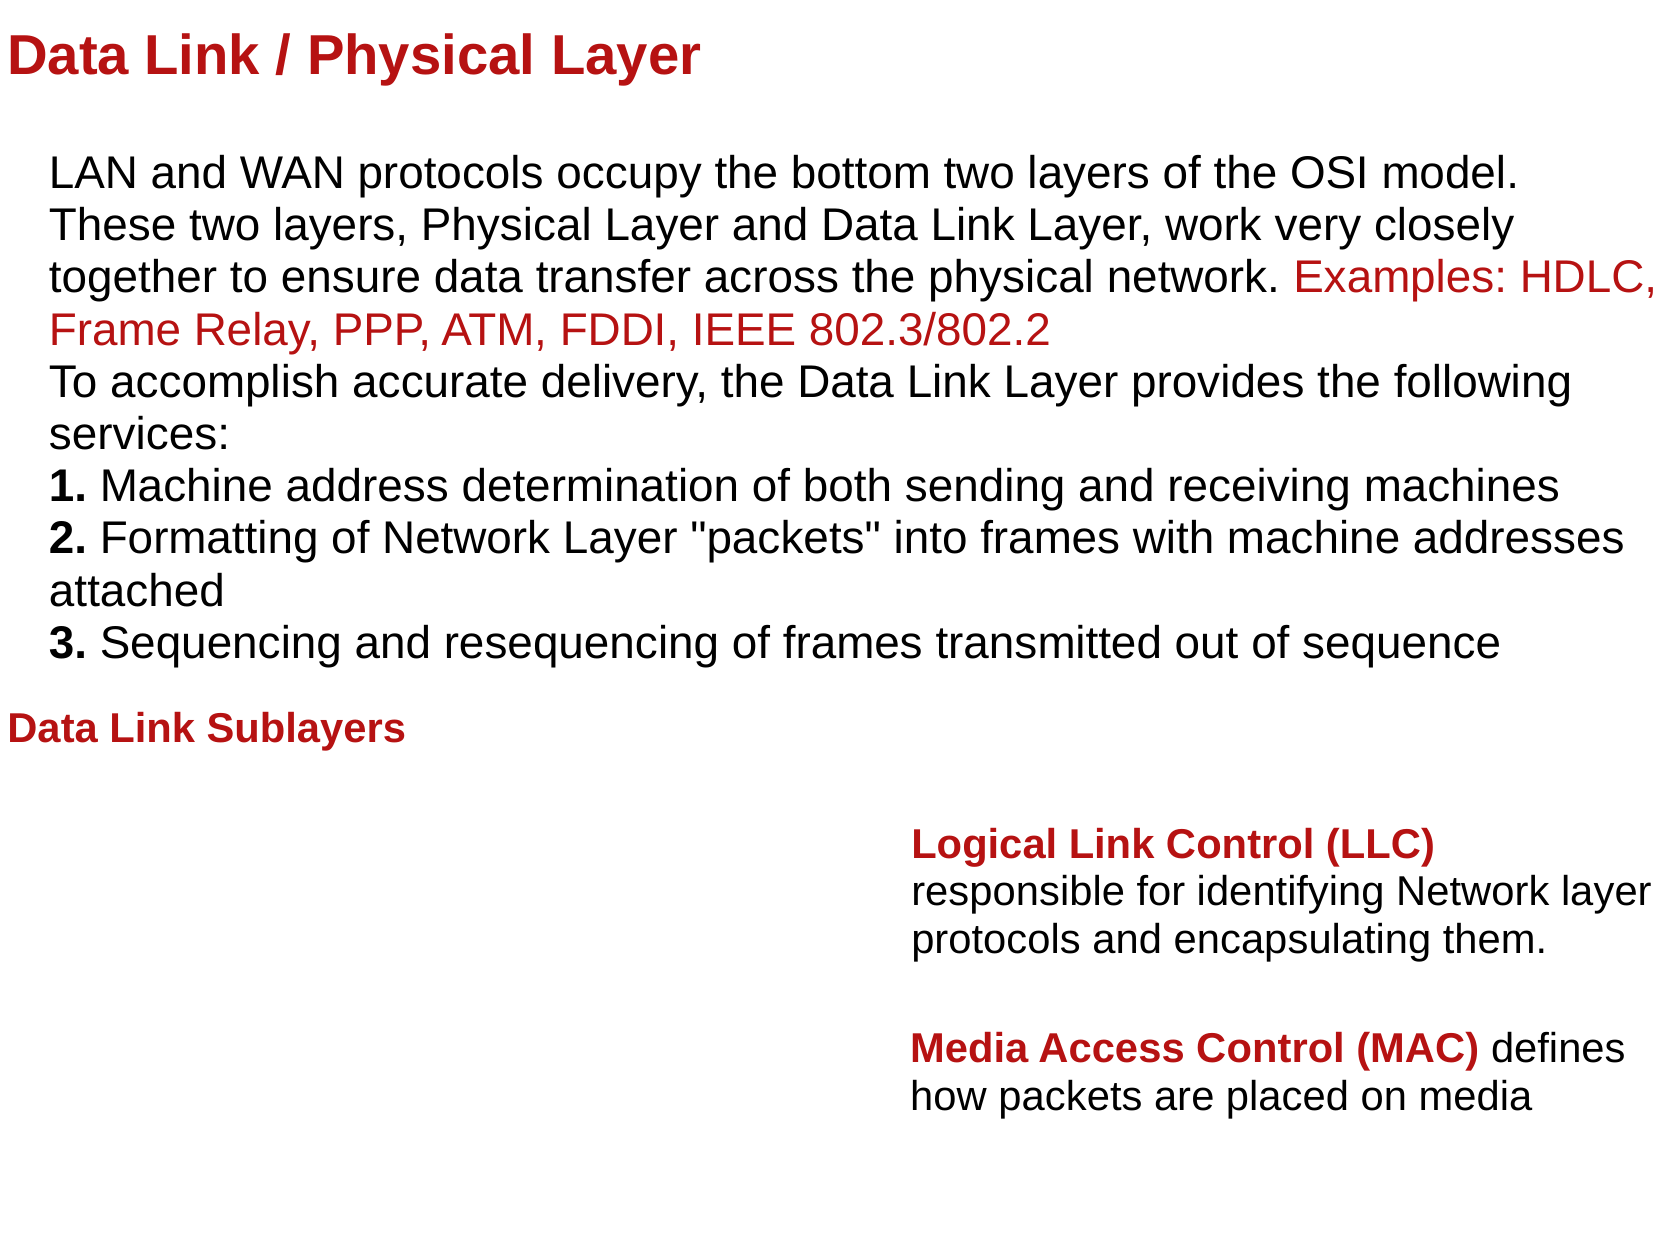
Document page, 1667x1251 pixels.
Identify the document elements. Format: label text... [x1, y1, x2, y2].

text_box Data Link Sublayers [7, 703, 425, 752]
text_box Media Access Control (MAC) defines how packets are placed on media [910, 1024, 1660, 1120]
text_box LAN and WAN protocols occupy the bottom two layers of the OSI model. These two layers, Physical Layer and Data Link Layer, work very closely together to ensure data transfer across the physical network. Examples: HDLC, Frame Relay, PPP, ATM, FDDI, IEEE 802.3/802.2 To accomplish accurate delivery, the Data Link Layer provides the following services: 1. Machine address determination of both sending and receiving machines 2. Formatting of Network Layer "packets" into frames with machine addresses attached 3. Sequencing and resequencing of frames transmitted out of sequence [48, 146, 1660, 704]
text_box Data Link / Physical Layer [7, 23, 727, 88]
text_box Logical Link Control (LLC) responsible for identifying Network layer protocols and encapsulating them. [911, 820, 1660, 963]
